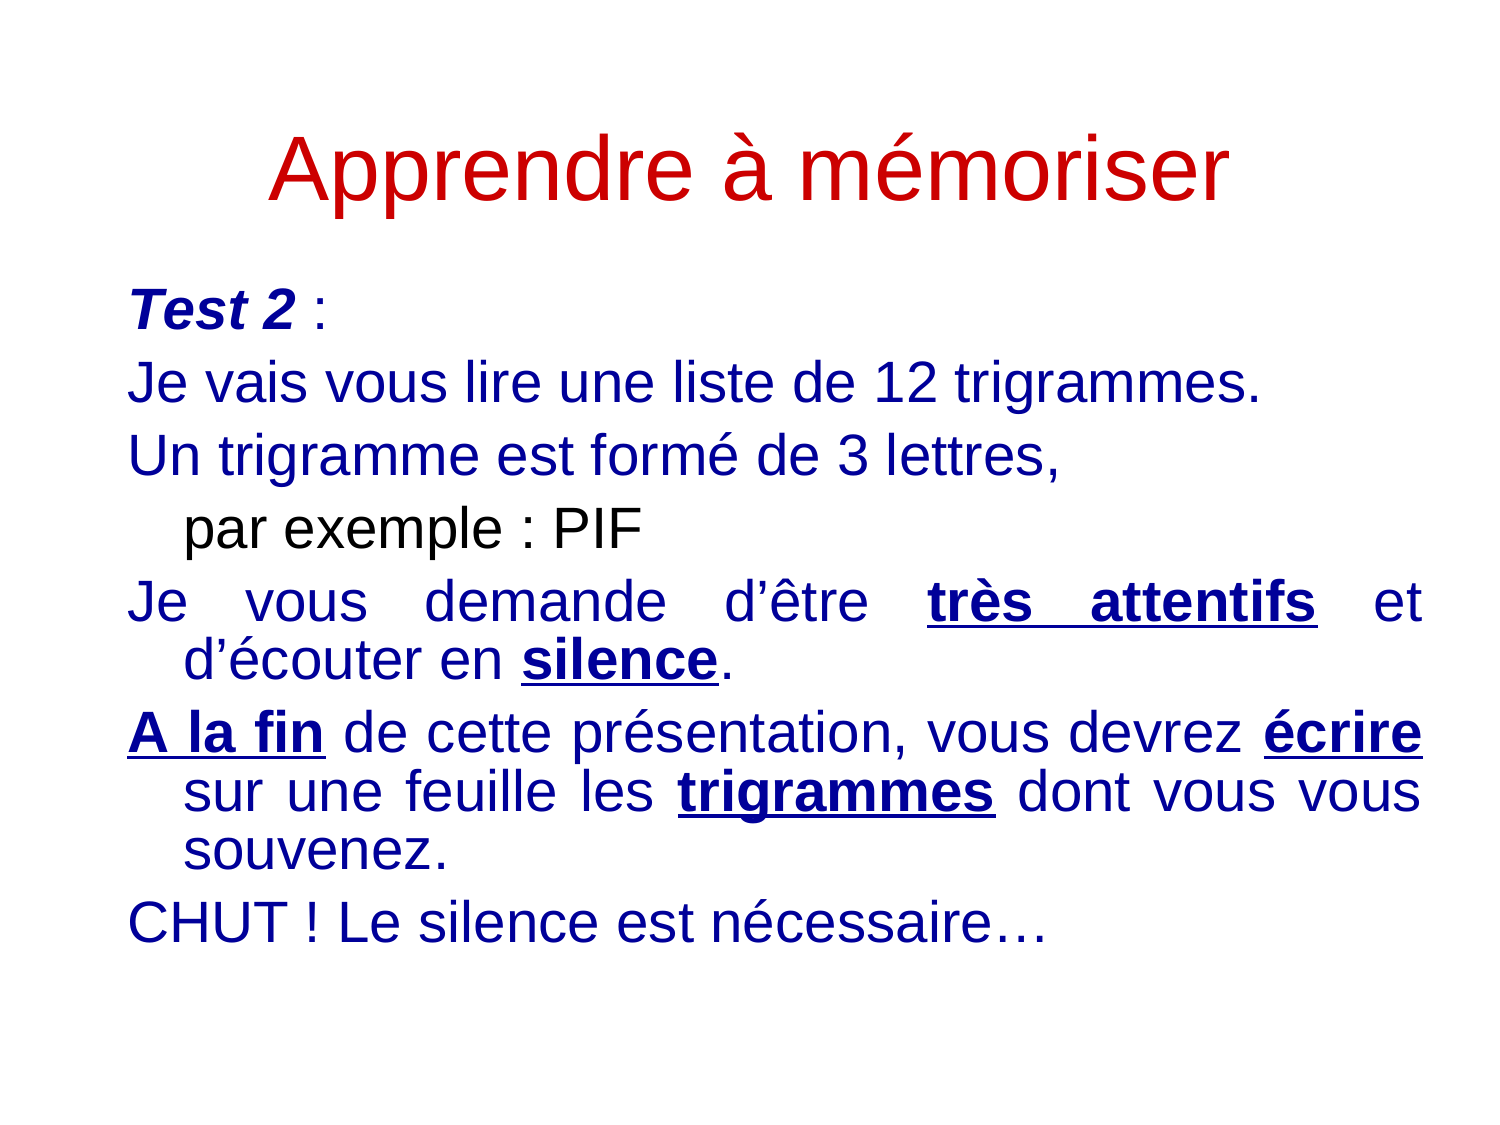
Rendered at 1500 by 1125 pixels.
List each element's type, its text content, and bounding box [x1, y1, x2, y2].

title Apprendre à mémoriser [112, 74, 1388, 263]
list Test 2 : Je vais vous lire une liste de 12 trigrammes. Un trigramme est formé de 3 lettres, par exemple : PIF Je vous demande d’être très attentifs et d’écouter en silence. A la fin de cette présentation, vous devrez écrire sur une feuille les trigrammes dont vous vous souvenez. CHUT ! Le silence est nécessaire… [112, 274, 1438, 1038]
